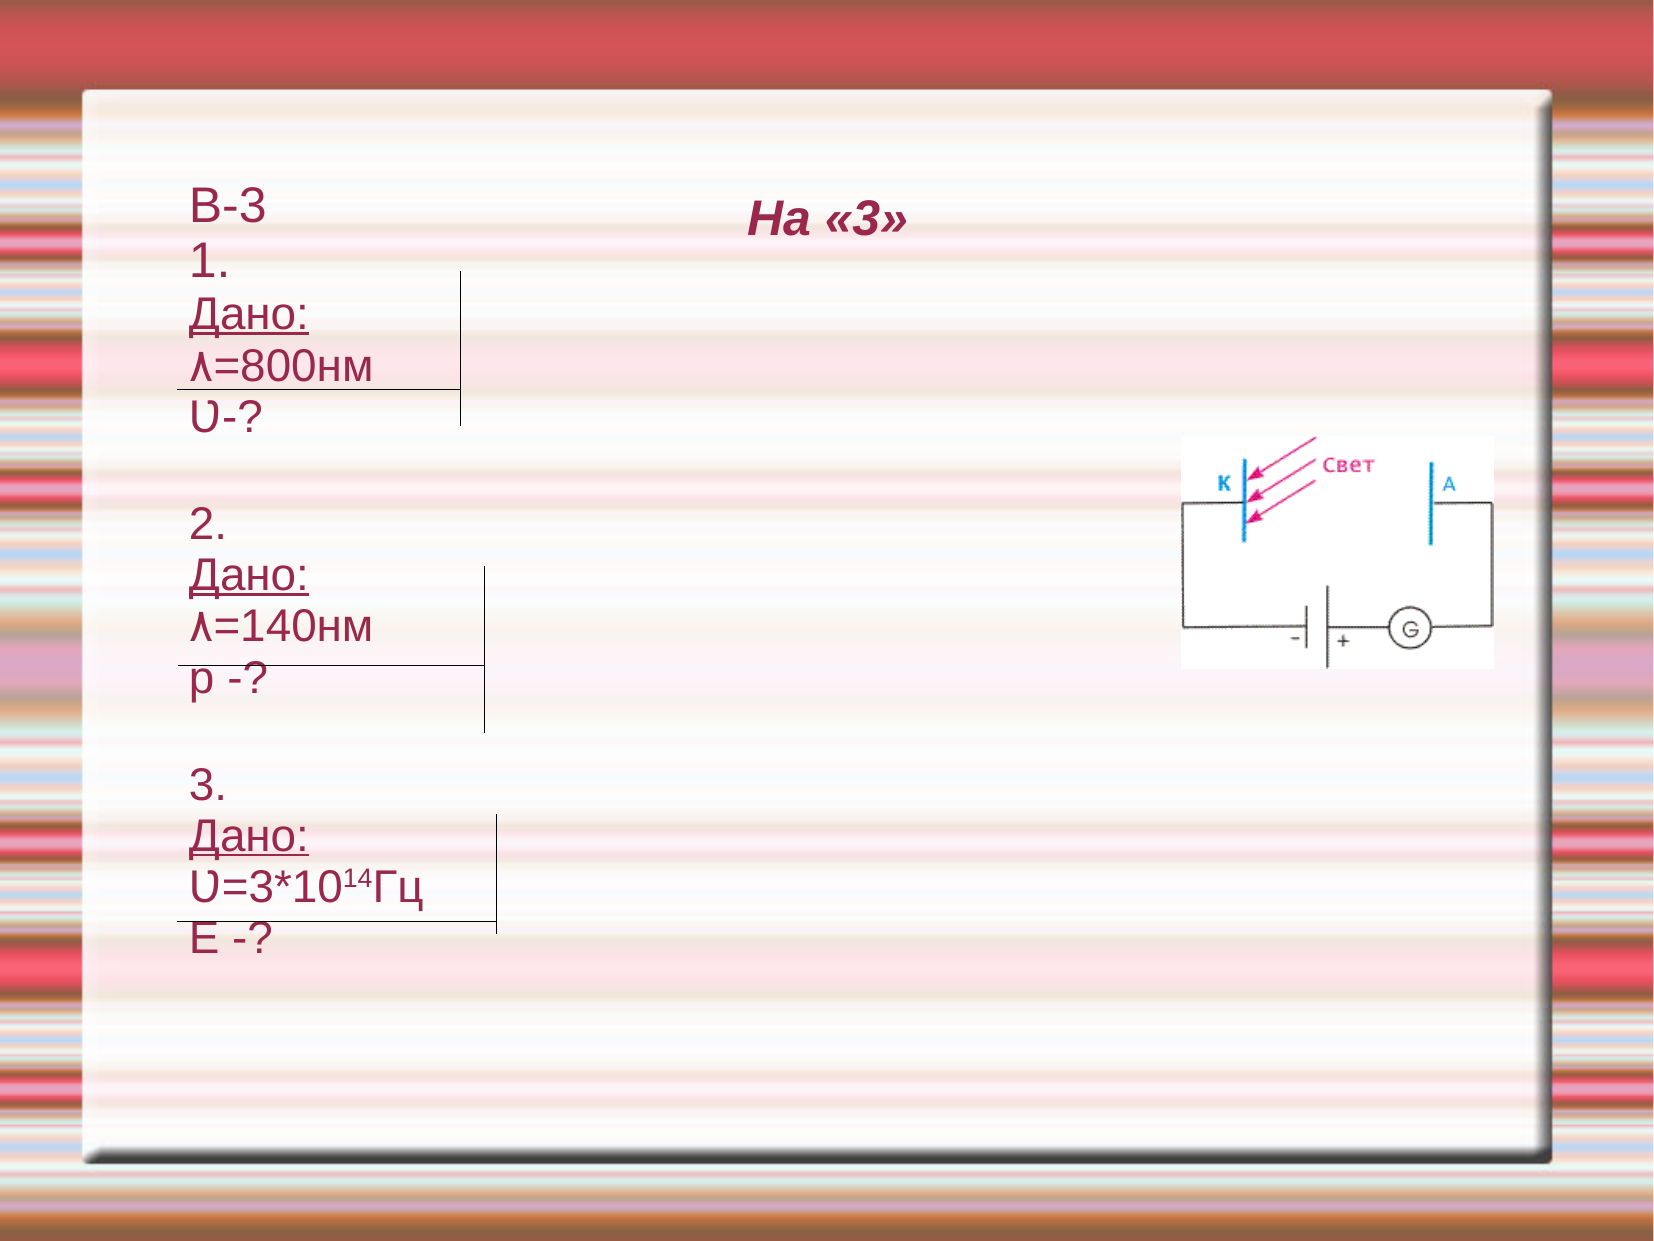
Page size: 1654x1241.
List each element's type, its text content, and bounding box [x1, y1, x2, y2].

subtitle В-3 1. Дано: ٨=800нм Ʋ-? 2. Дано: ٨=140нм р -? 3. Дано: Ʋ=3*1014Гц Е -? [188, 177, 1441, 964]
title На «3» [121, 114, 1534, 322]
picture [0, 0, 1654, 1241]
